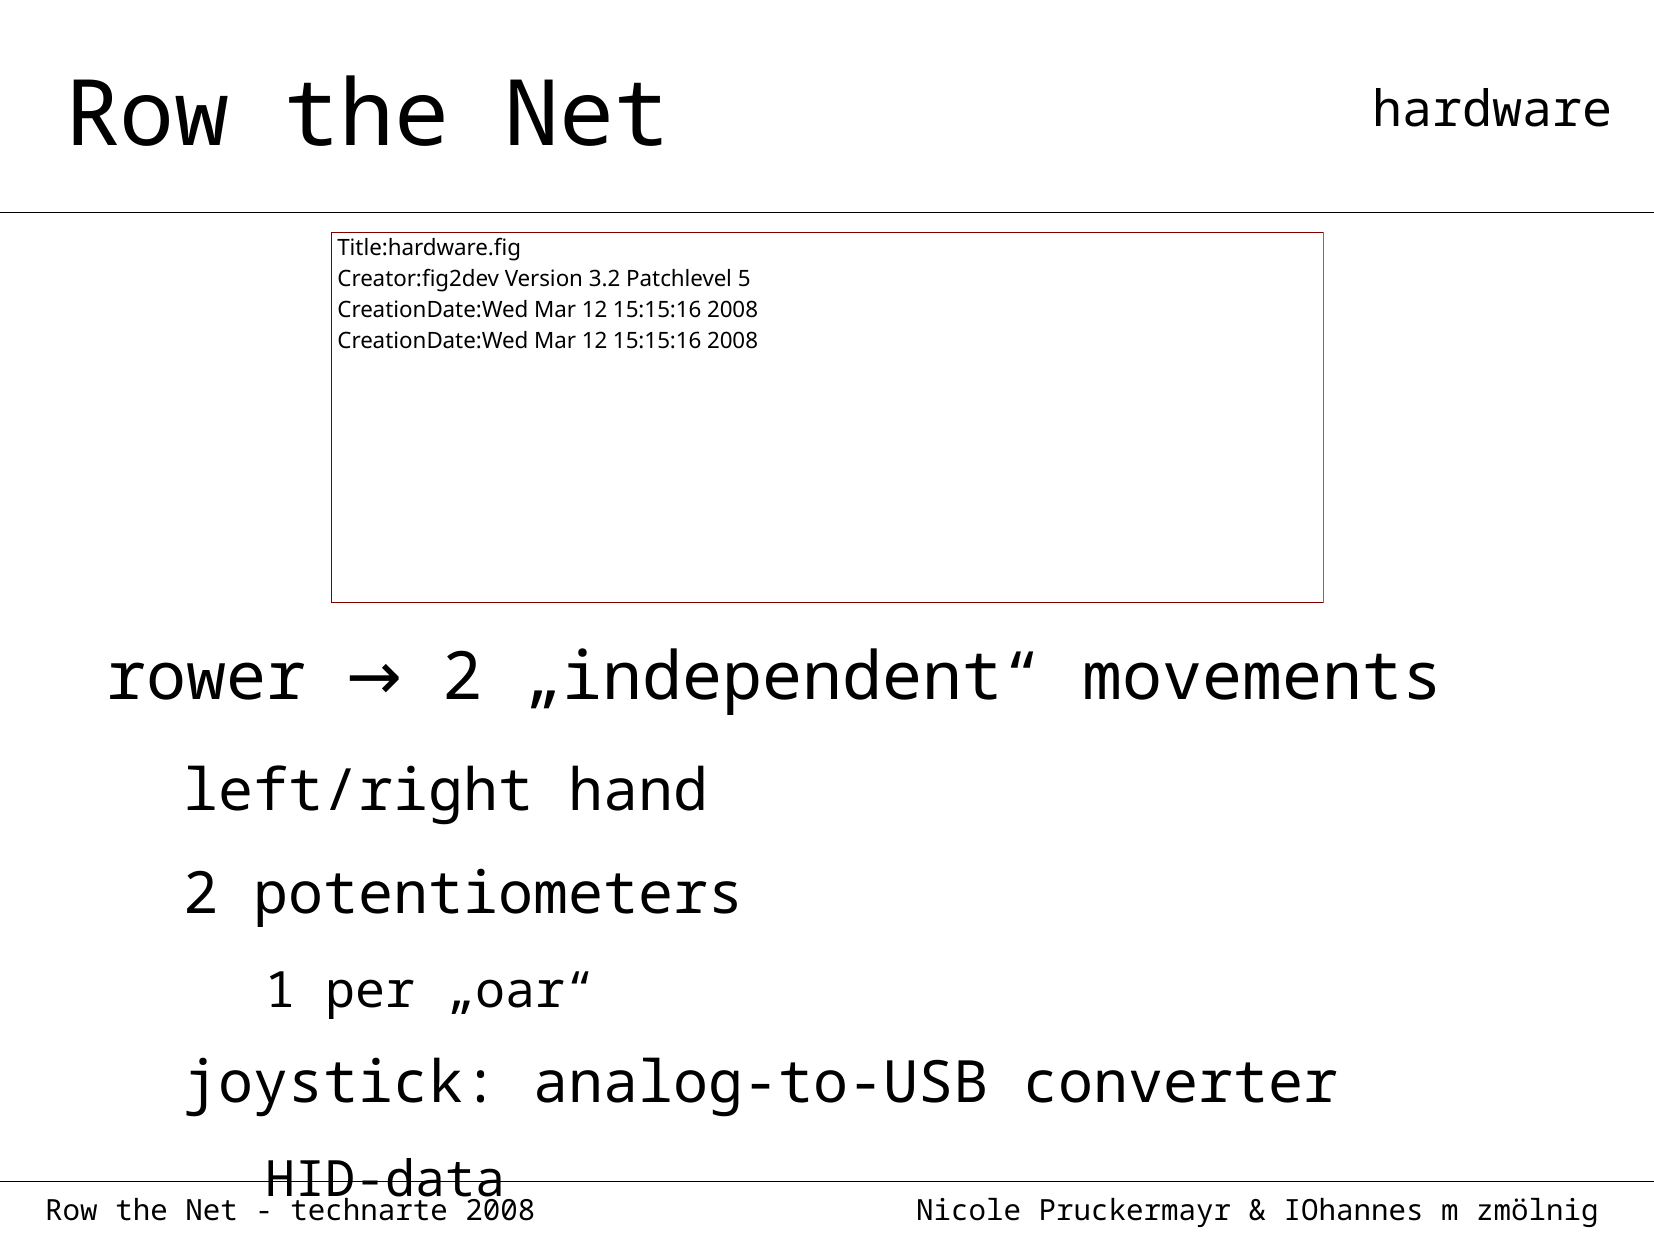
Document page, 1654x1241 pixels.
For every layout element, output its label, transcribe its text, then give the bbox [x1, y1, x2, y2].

title hardware [750, 73, 1613, 142]
list rower → 2 „independent“ movements left/right hand 2 potentiometers 1 per „oar“ joystick: analog-to-USB converter HID-data [88, 628, 1577, 1182]
picture [330, 230, 1324, 603]
